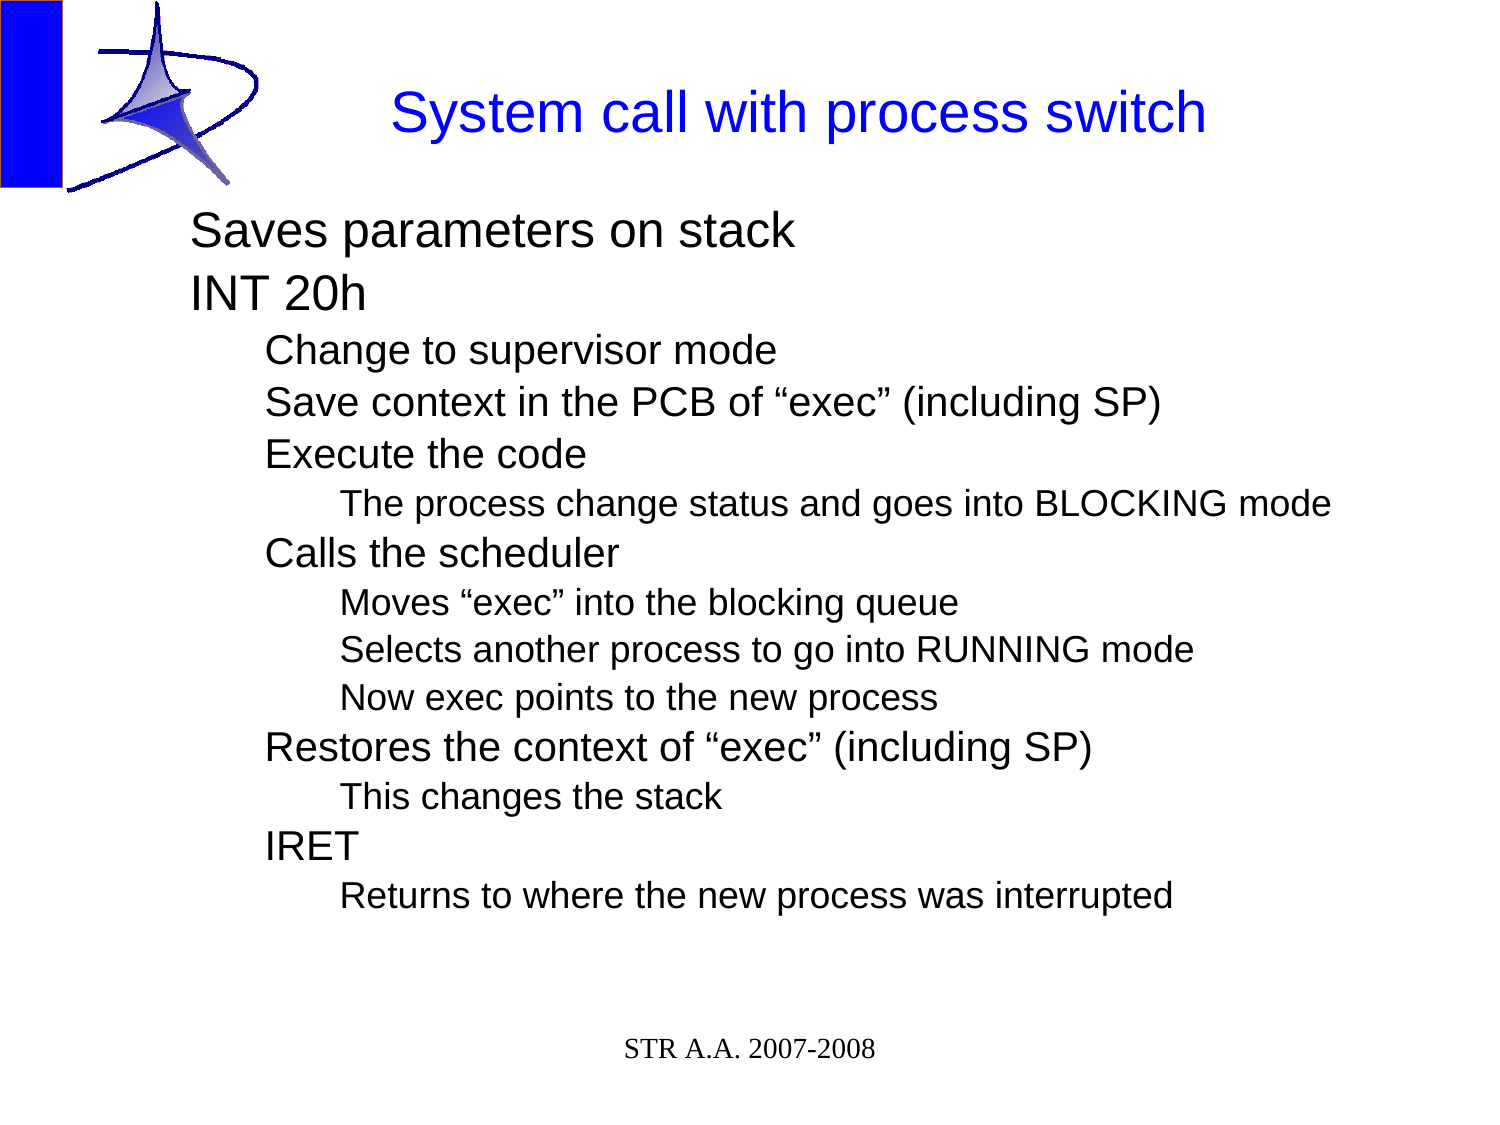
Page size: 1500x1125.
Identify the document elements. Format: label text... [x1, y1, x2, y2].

title System call with process switch [174, 61, 1425, 164]
list Saves parameters on stack INT 20h Change to supervisor mode Save context in the PCB of “exec” (including SP) Execute the code The process change status and goes into BLOCKING mode Calls the scheduler Moves “exec” into the blocking queue Selects another process to go into RUNNING mode Now exec points to the new process Restores the context of “exec” (including SP) This changes the stack IRET Returns to where the new process was interrupted [174, 200, 1425, 1013]
picture [62, 0, 263, 197]
